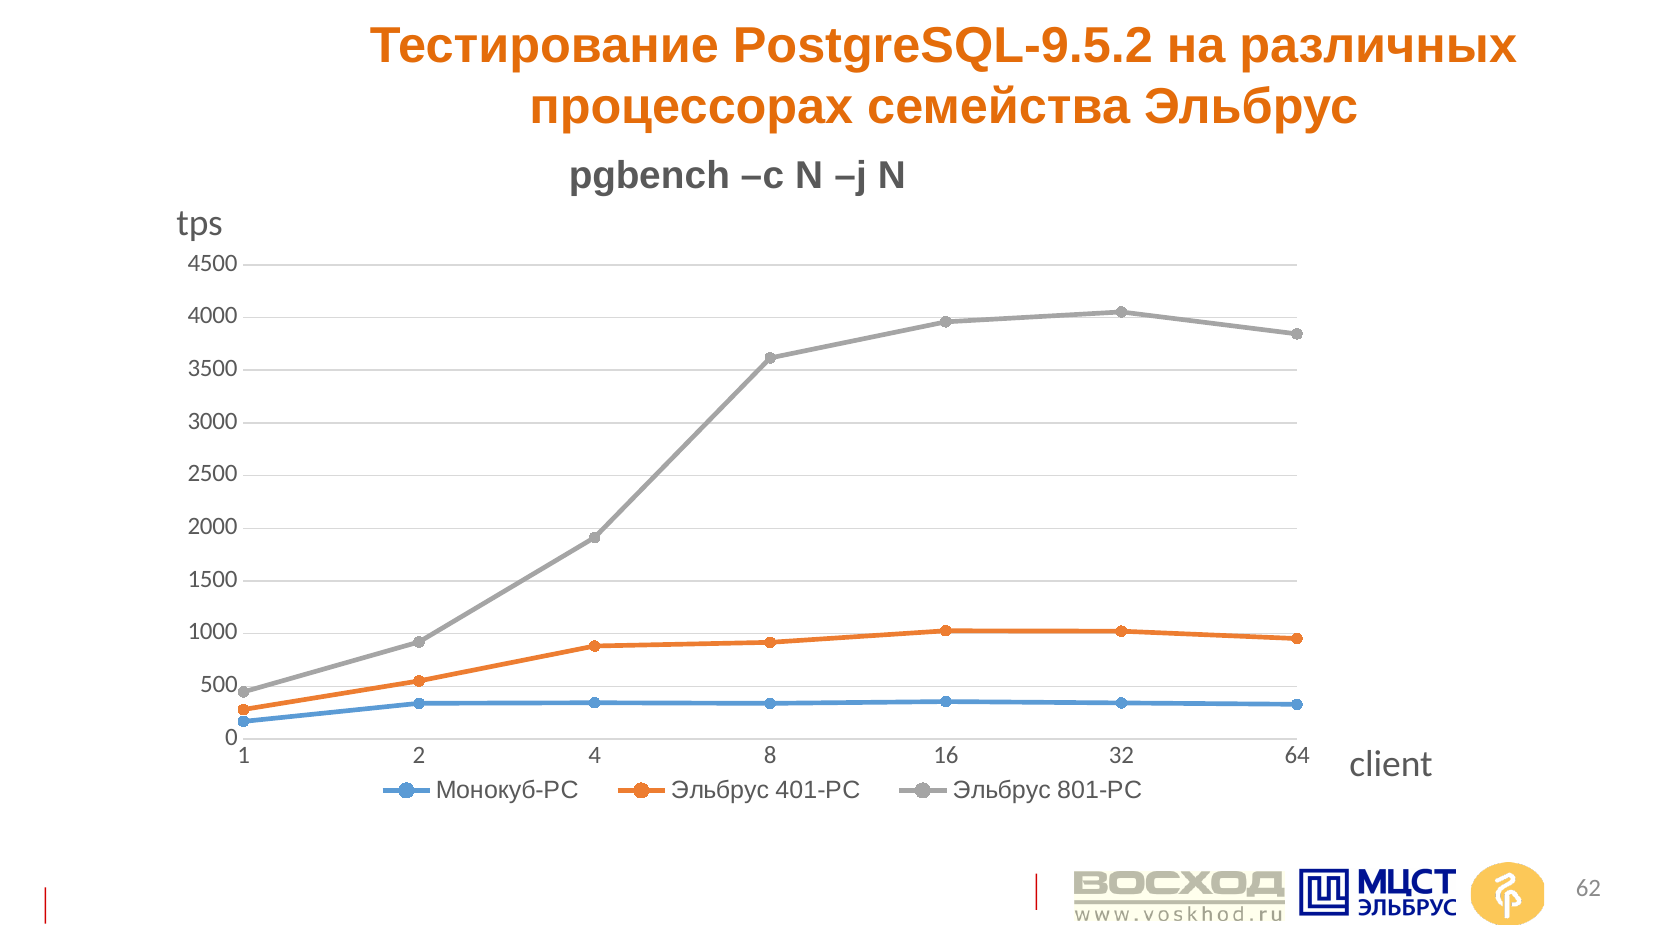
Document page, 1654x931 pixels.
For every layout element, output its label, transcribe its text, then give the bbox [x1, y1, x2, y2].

text_box Тестирование PostgreSQL-9.5.2 на различных процессорах семейства Эльбрус [330, 0, 1557, 166]
picture [1470, 862, 1545, 925]
chart [123, 119, 1363, 814]
picture [1074, 871, 1285, 921]
picture [1296, 868, 1456, 916]
text_box client [1363, 731, 1487, 792]
